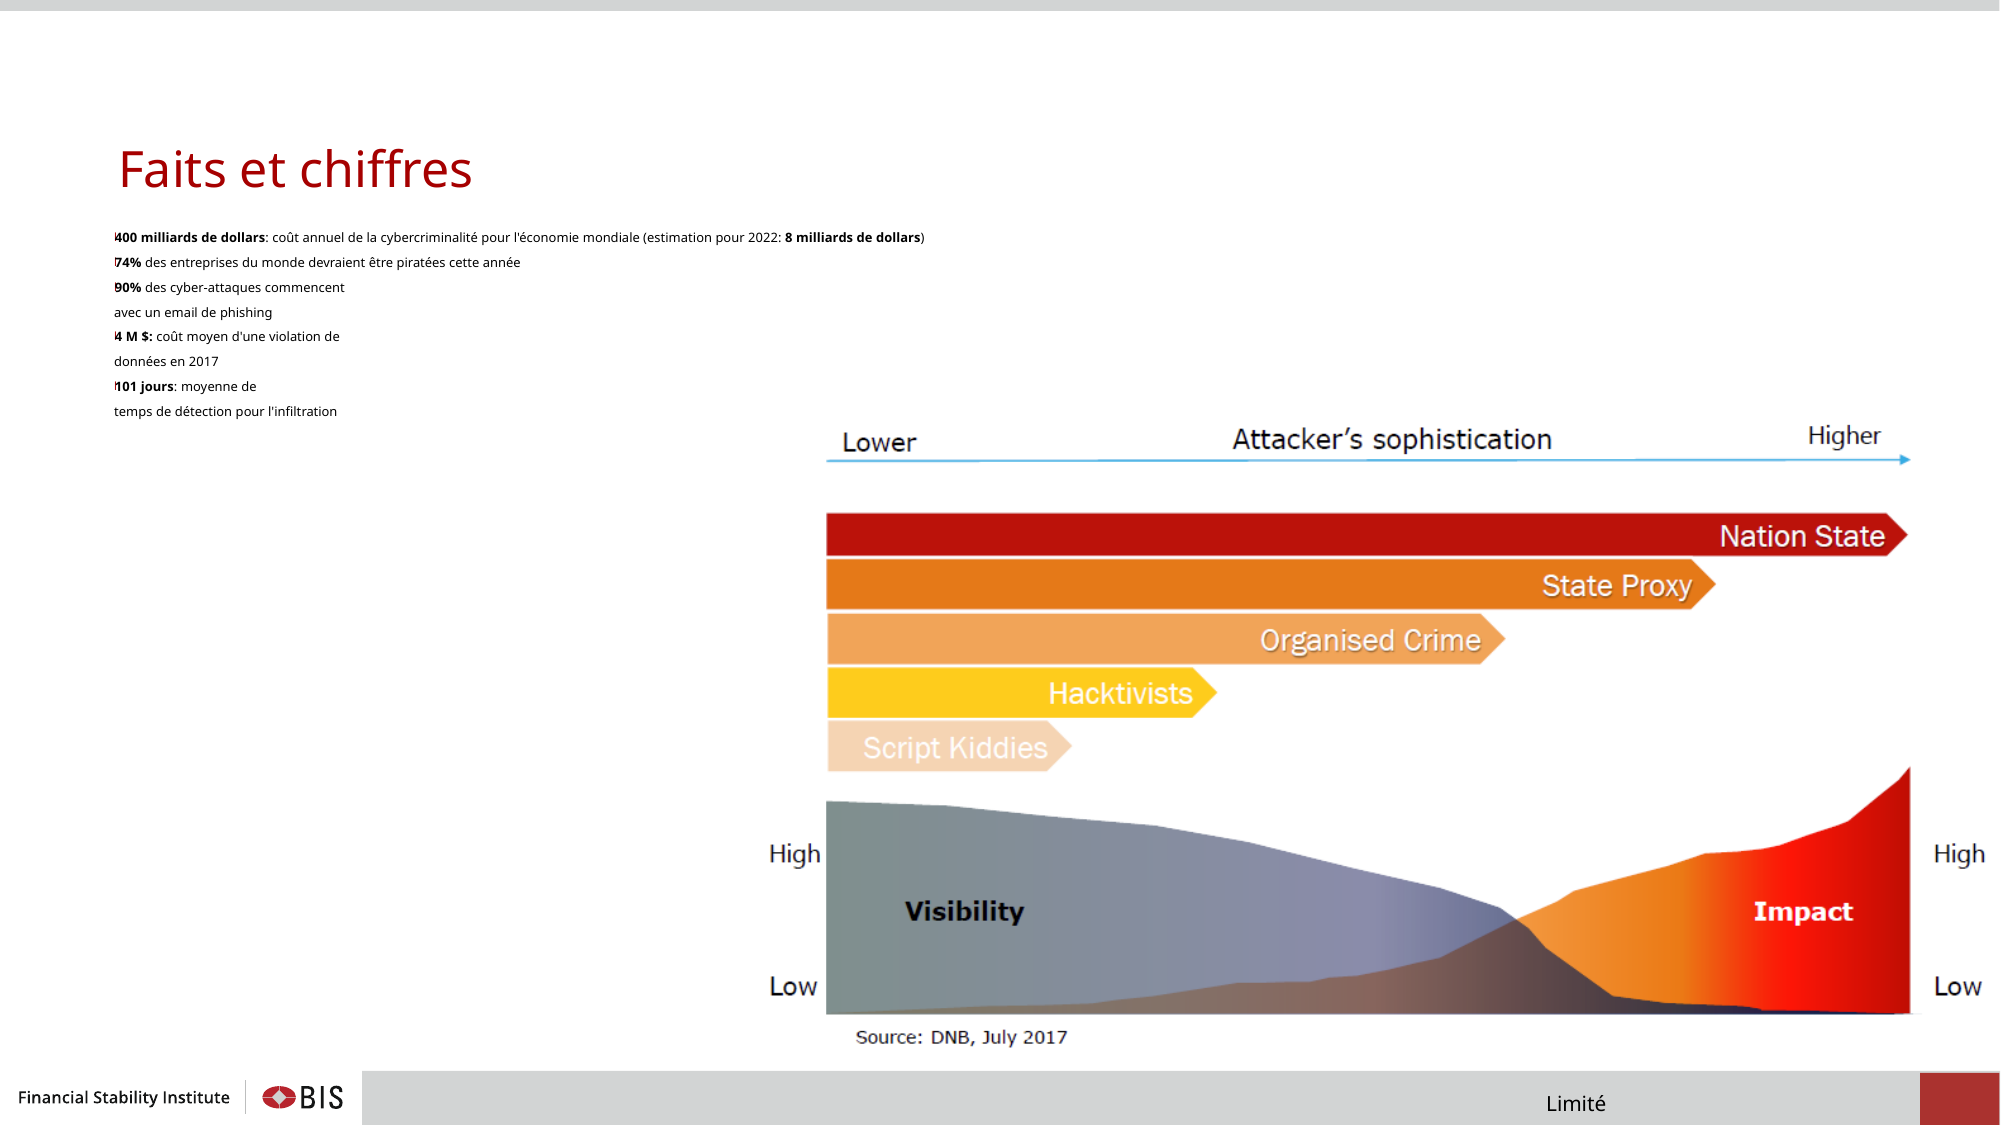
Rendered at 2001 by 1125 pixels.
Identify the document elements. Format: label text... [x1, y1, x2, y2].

title Faits et chiffres [118, 137, 1863, 214]
list 400 milliards de dollars: coût annuel de la cybercriminalité pour l'économie mondiale (estimation pour 2022: 8 milliards de dollars) 74% des entreprises du monde devraient être piratées cette année 90% des cyber-attaques commencent avec un email de phishing 4 M $: coût moyen d'une violation de données en 2017 101 jours: moyenne de temps de détection pour l'infiltration [114, 208, 1957, 421]
picture [763, 420, 1993, 1059]
